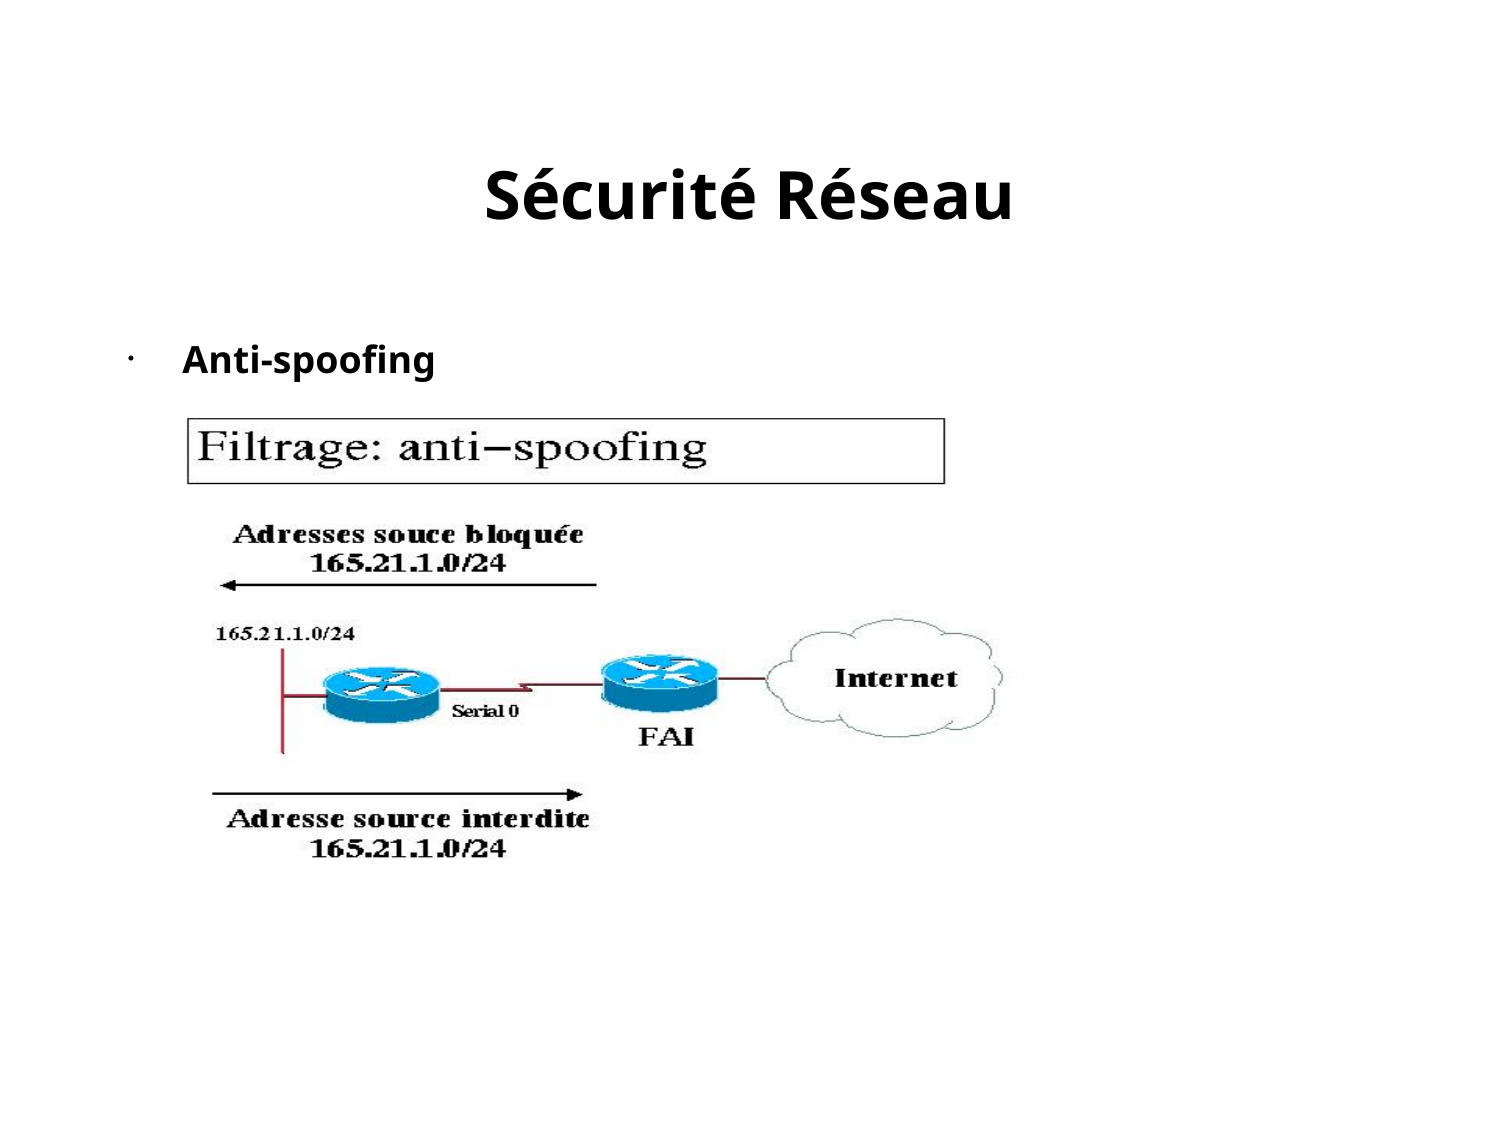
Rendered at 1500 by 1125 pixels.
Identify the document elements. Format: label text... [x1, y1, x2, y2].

title Sécurité Réseau [112, 99, 1388, 288]
picture [150, 399, 1150, 976]
list Anti-spoofing [112, 324, 1388, 1001]
